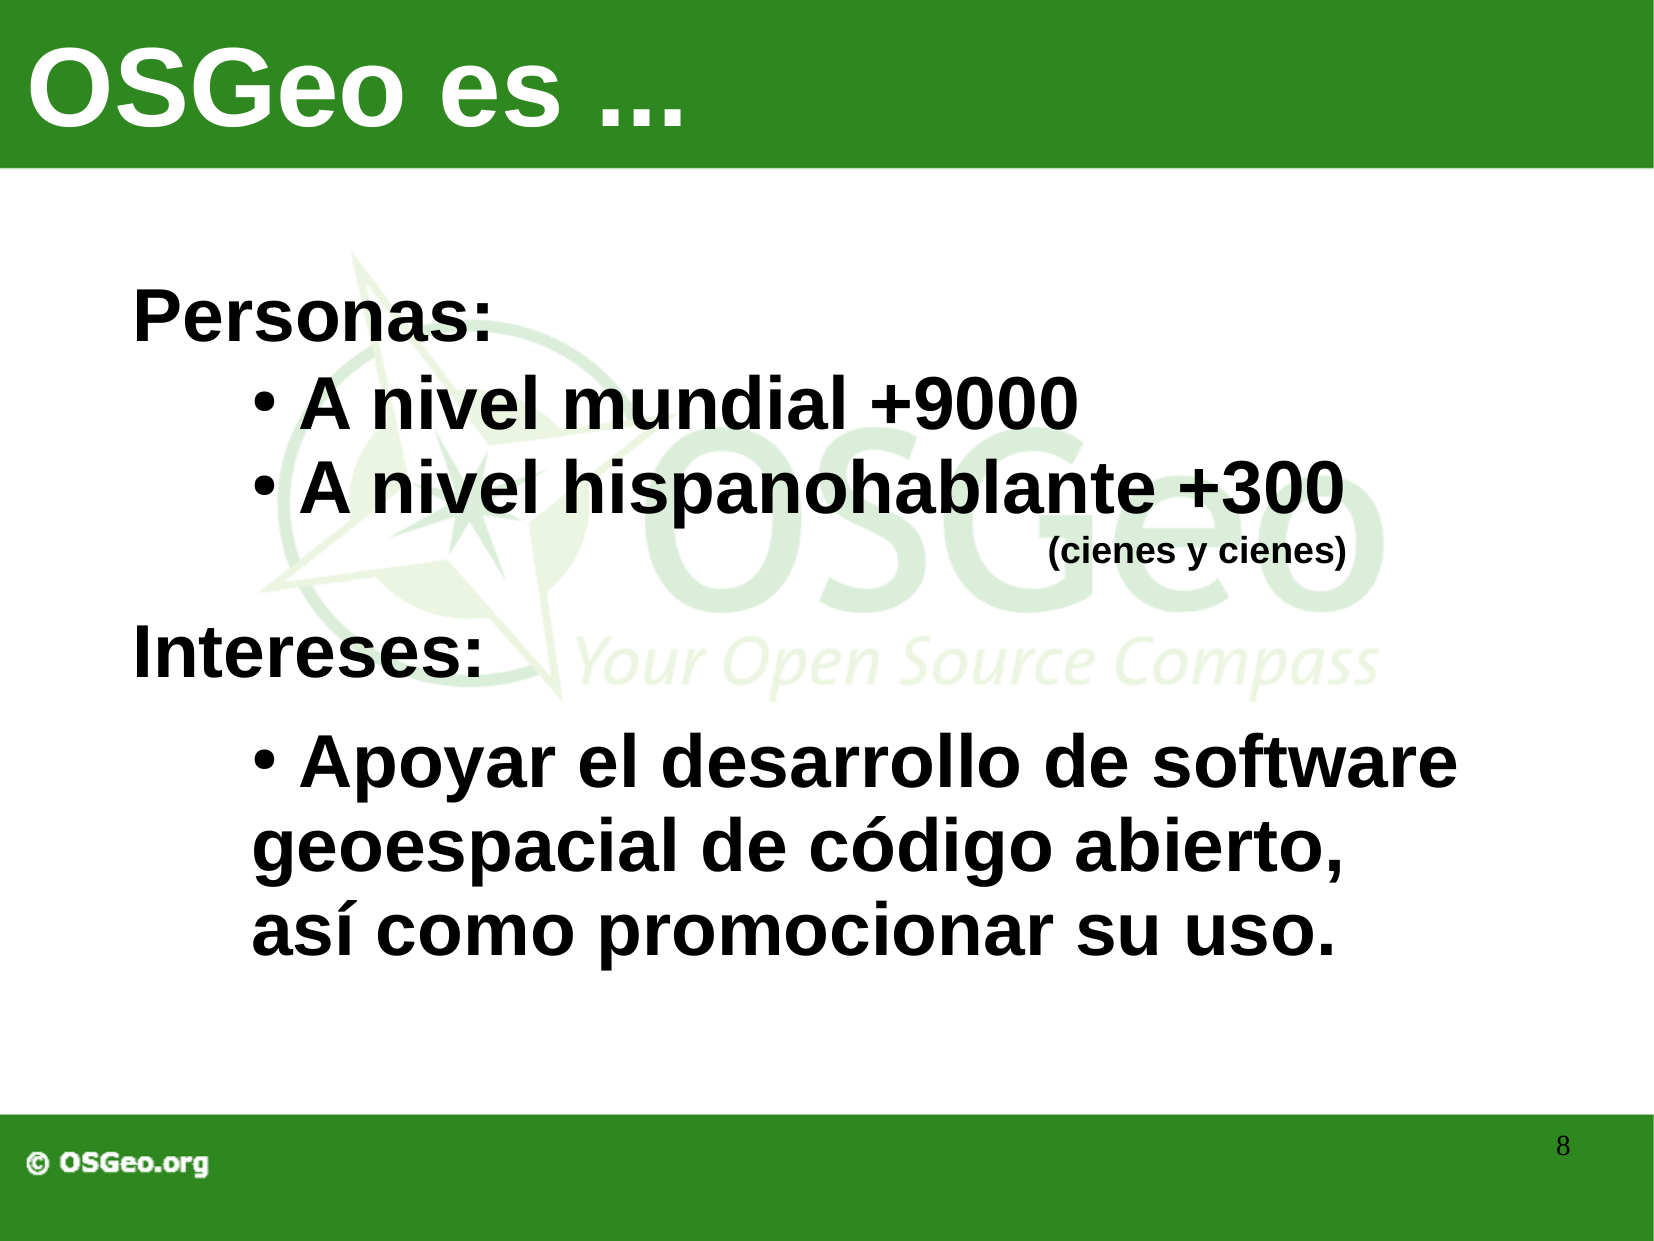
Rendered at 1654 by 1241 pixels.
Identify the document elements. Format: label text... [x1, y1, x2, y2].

picture [0, 0, 1654, 1241]
text_box A nivel mundial +9000 A nivel hispanohablante +300 (cienes y cienes) [236, 354, 1388, 581]
text_box Personas: [117, 265, 511, 365]
text_box OSGeo es ... [11, 17, 705, 159]
text_box Intereses: [117, 602, 502, 702]
text_box Apoyar el desarrollo de software geoespacial de código abierto, así como promocionar su uso. [236, 711, 1477, 979]
